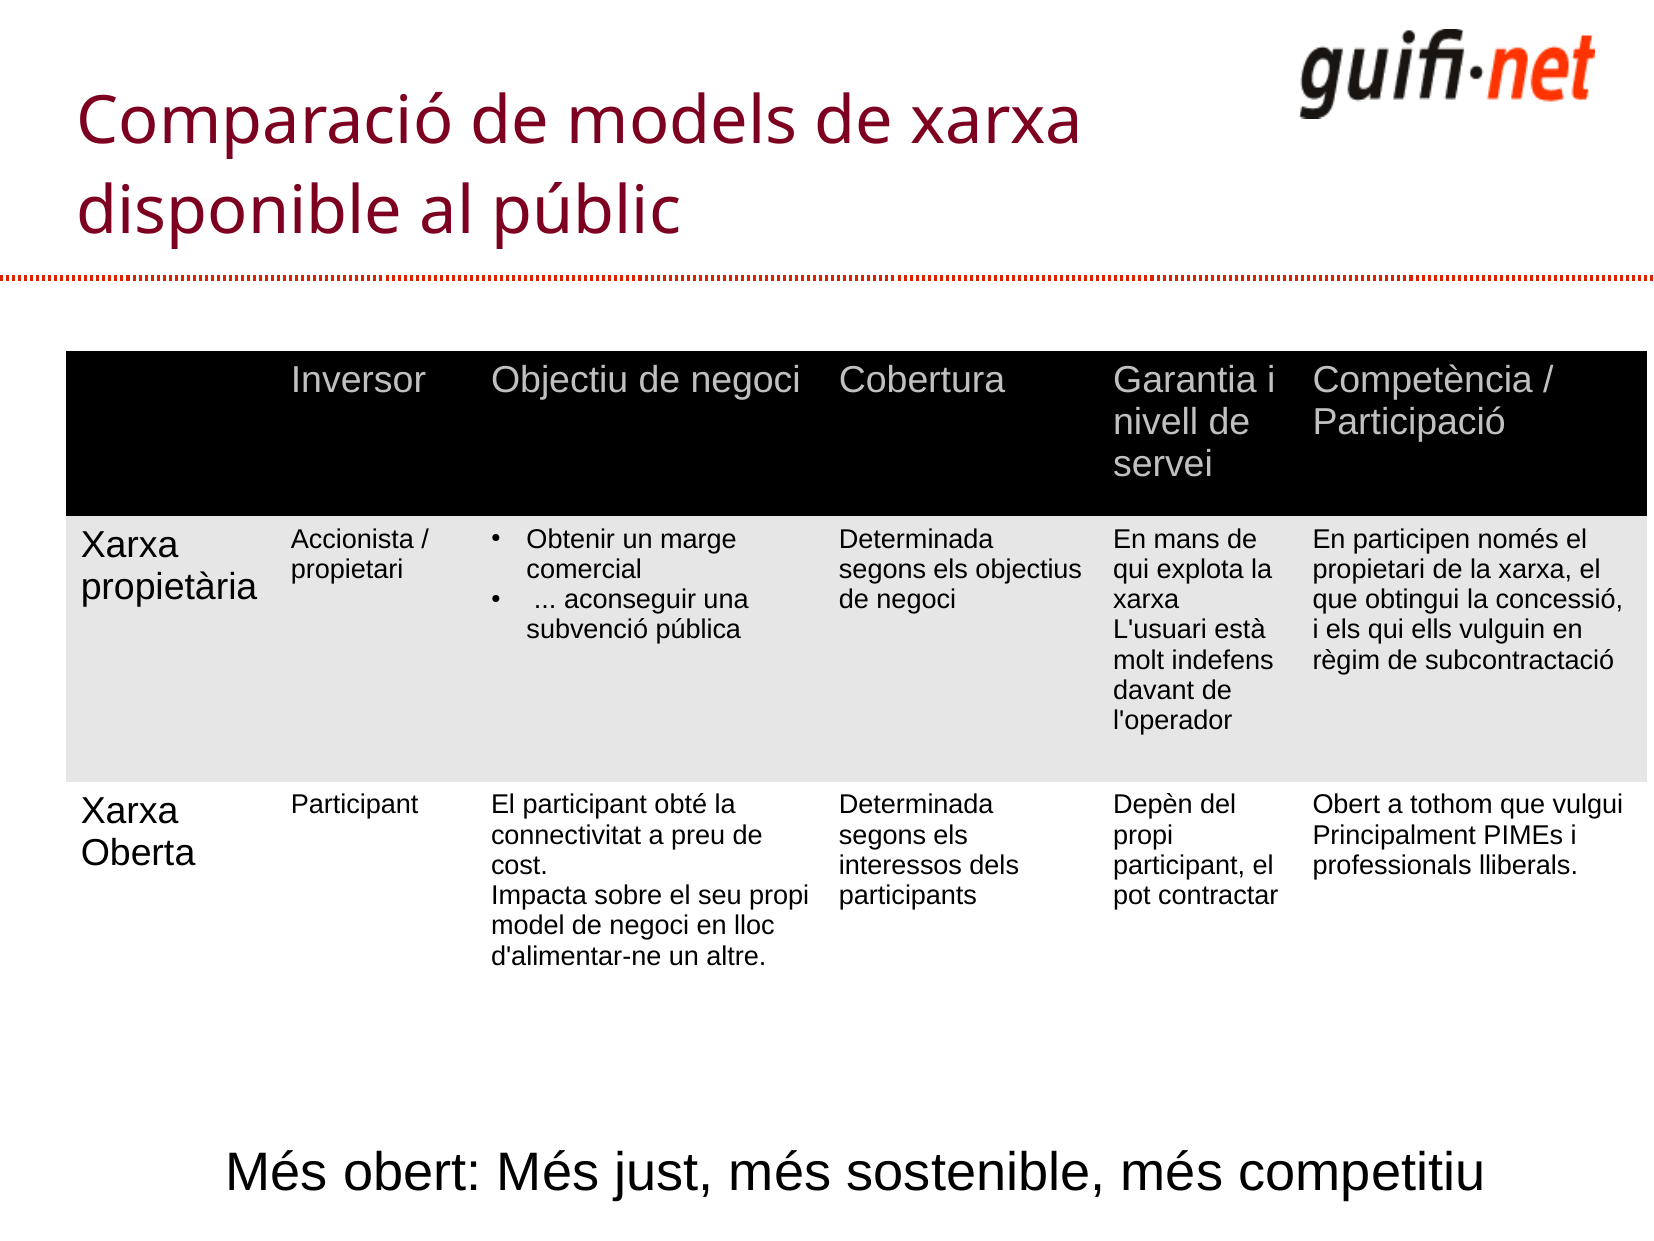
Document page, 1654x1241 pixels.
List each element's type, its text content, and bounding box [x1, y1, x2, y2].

text_box Més obert: Més just, més sostenible, més competitiu [210, 1133, 1625, 1210]
table_cell Participant [276, 782, 476, 1052]
table_cell En mans de qui explota la xarxa L'usuari està molt indefens davant de l'operador [1098, 516, 1298, 782]
table_header [66, 351, 276, 516]
table_cell Depèn del propi participant, el pot contractar [1098, 782, 1298, 1052]
table_cell Determinada segons els interessos dels participants [824, 782, 1098, 1052]
table_cell Obert a tothom que vulgui Principalment PIMEs i professionals lliberals. [1298, 782, 1647, 1052]
table_cell Determinada segons els objectius de negoci [824, 516, 1098, 782]
table_cell Xarxa Oberta [66, 782, 276, 1052]
table_header Competència / Participació [1298, 351, 1647, 516]
table_header Inversor [276, 351, 476, 516]
table_cell Accionista / propietari [276, 516, 476, 782]
table_header Cobertura [824, 351, 1098, 516]
title Comparació de models de xarxa disponible al públic [76, 59, 1093, 267]
picture [1299, 29, 1595, 119]
table_cell Obtenir un marge comercial ... aconseguir una subvenció pública [476, 516, 824, 782]
table_cell En participen només el propietari de la xarxa, el que obtingui la concessió, i els qui ells vulguin en règim de subcontractació [1298, 516, 1647, 782]
table_header Objectiu de negoci [476, 351, 824, 516]
table_cell Xarxa propietària [66, 516, 276, 782]
table_cell El participant obté la connectivitat a preu de cost. Impacta sobre el seu propi model de negoci en lloc d'alimentar-ne un altre. [476, 782, 824, 1052]
table_header Garantia i nivell de servei [1098, 351, 1298, 516]
